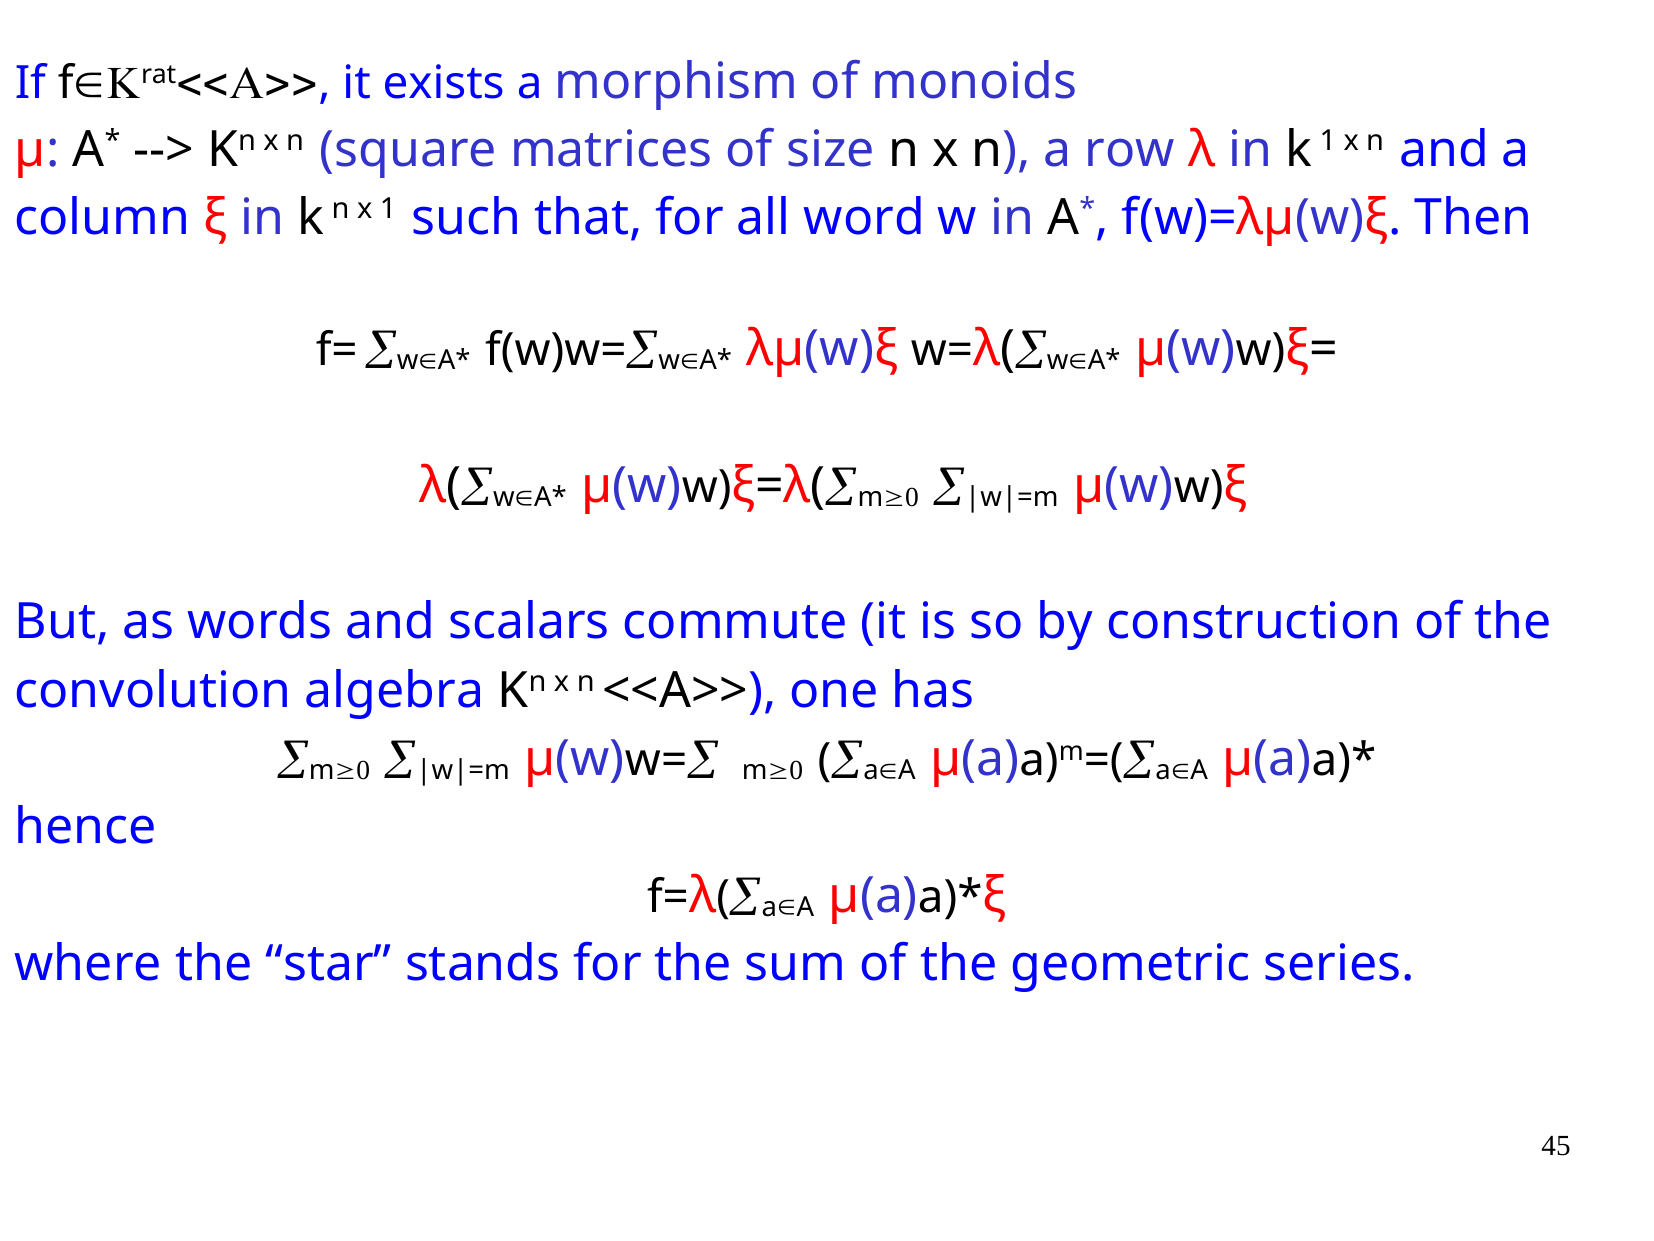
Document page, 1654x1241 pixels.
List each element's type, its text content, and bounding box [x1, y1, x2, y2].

chart [760, 586, 892, 652]
text_box If fKrat<<A>>, it exists a morphism of monoids μ: A* --> Kn x n (square matrices of size n x n), a row λ in k 1 x n and a column ξ in k n x 1 such that, for all word w in A*, f(w)=λμ(w)ξ. Then f= wA* f(w)w=wA* λμ(w)ξ w=λ(wA* μ(w)w)ξ= λ(wA* μ(w)w)ξ=λ(m0 |w|=m μ(w)w)ξ But, as words and scalars commute (it is so by construction of the convolution algebra Kn x n <<A>>), one has m0 |w|=m μ(w)w= m0 (aA μ(a)a)m=(aA μ(a)a)* hence f=λ(aA μ(a)a)*ξ where the “star” stands for the sum of the geometric series. [0, 37, 1654, 1241]
